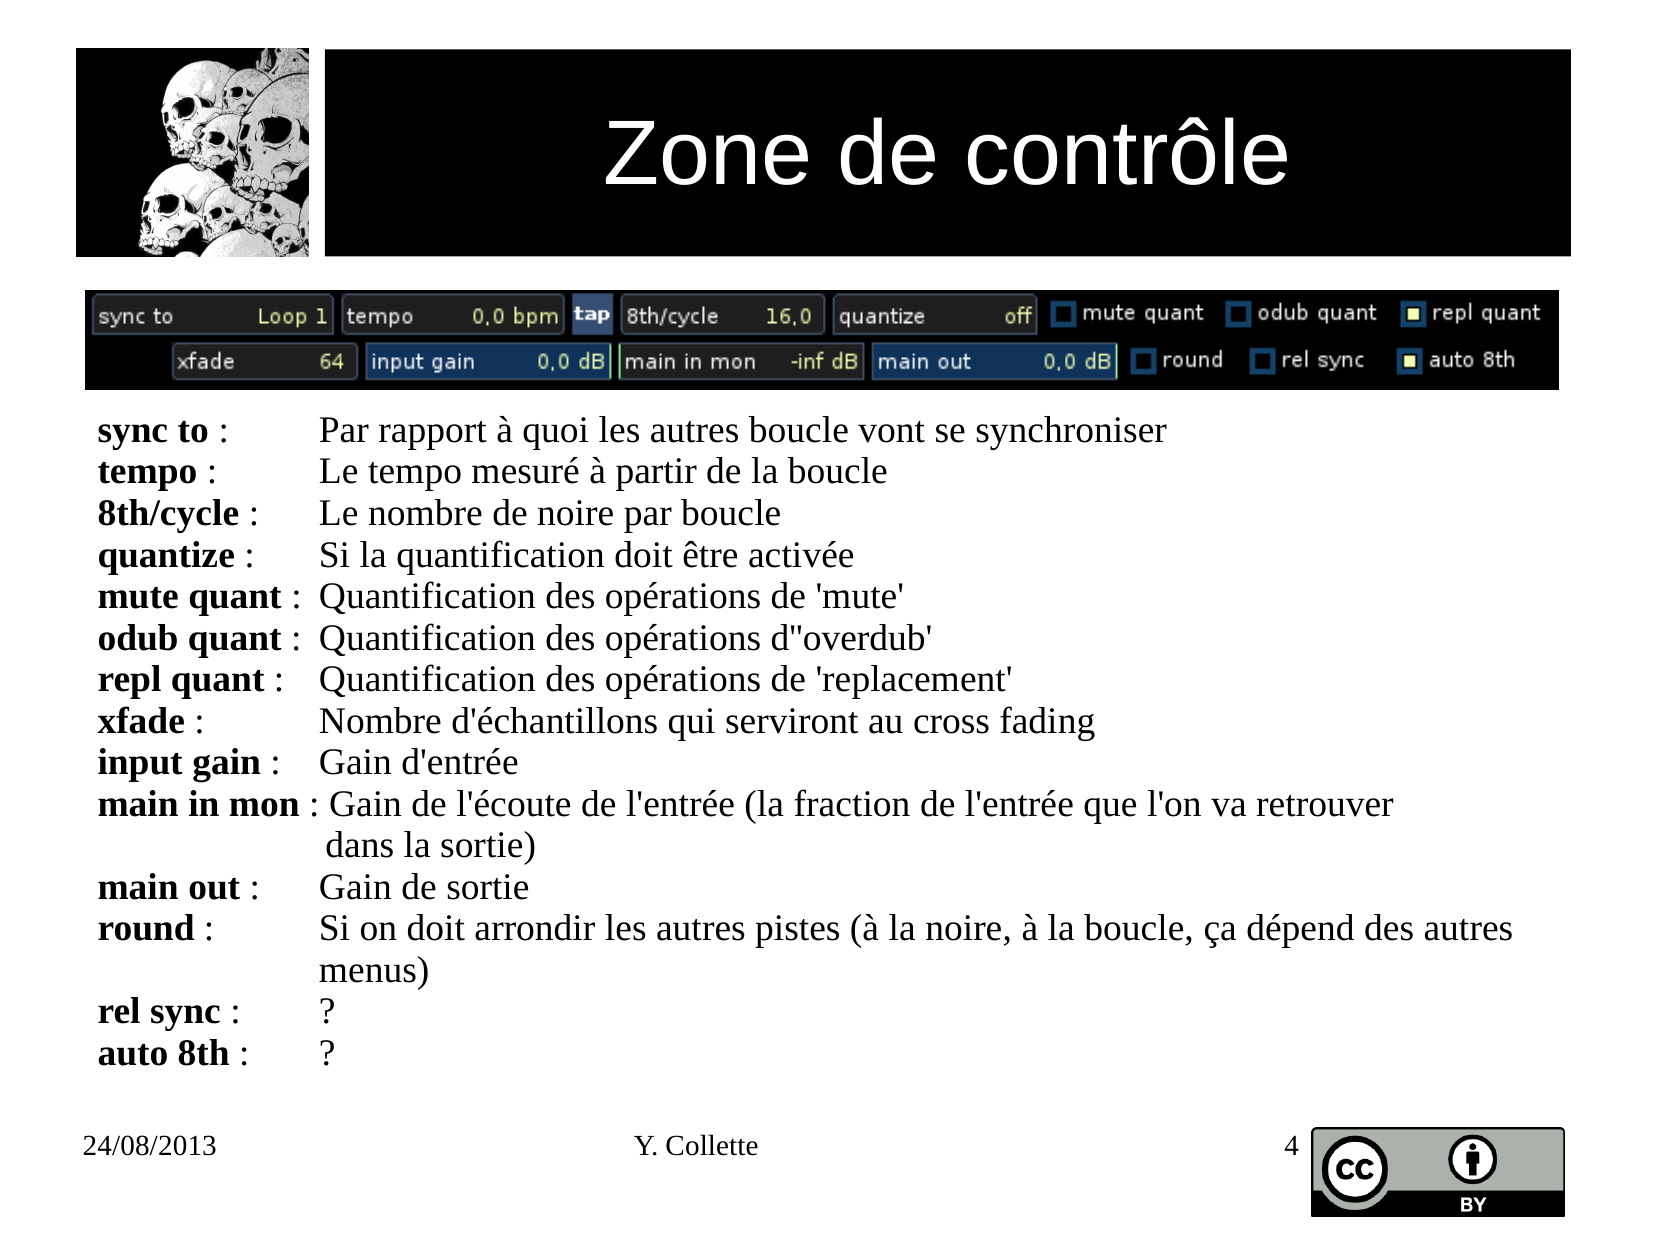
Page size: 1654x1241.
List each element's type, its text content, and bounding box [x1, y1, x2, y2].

title Zone de contrôle [324, 49, 1571, 257]
picture [85, 290, 1559, 390]
text_box sync to : Par rapport à quoi les autres boucle vont se synchroniser tempo : Le tempo mesuré à partir de la boucle 8th/cycle : Le nombre de noire par boucle quantize : Si la quantification doit être activée mute quant : Quantification des opérations de 'mute' odub quant : Quantification des opérations d''overdub' repl quant : Quantification des opérations de 'replacement' xfade : Nombre d'échantillons qui serviront au cross fading input gain : Gain d'entrée main in mon : Gain de l'écoute de l'entrée (la fraction de l'entrée que l'on va retrouver dans la sortie) main out : Gain de sortie round : Si on doit arrondir les autres pistes (à la noire, à la boucle, ça dépend des autres menus) rel sync : ? auto 8th : ? [82, 401, 1560, 1081]
picture [1311, 1127, 1565, 1217]
picture [76, 48, 309, 257]
